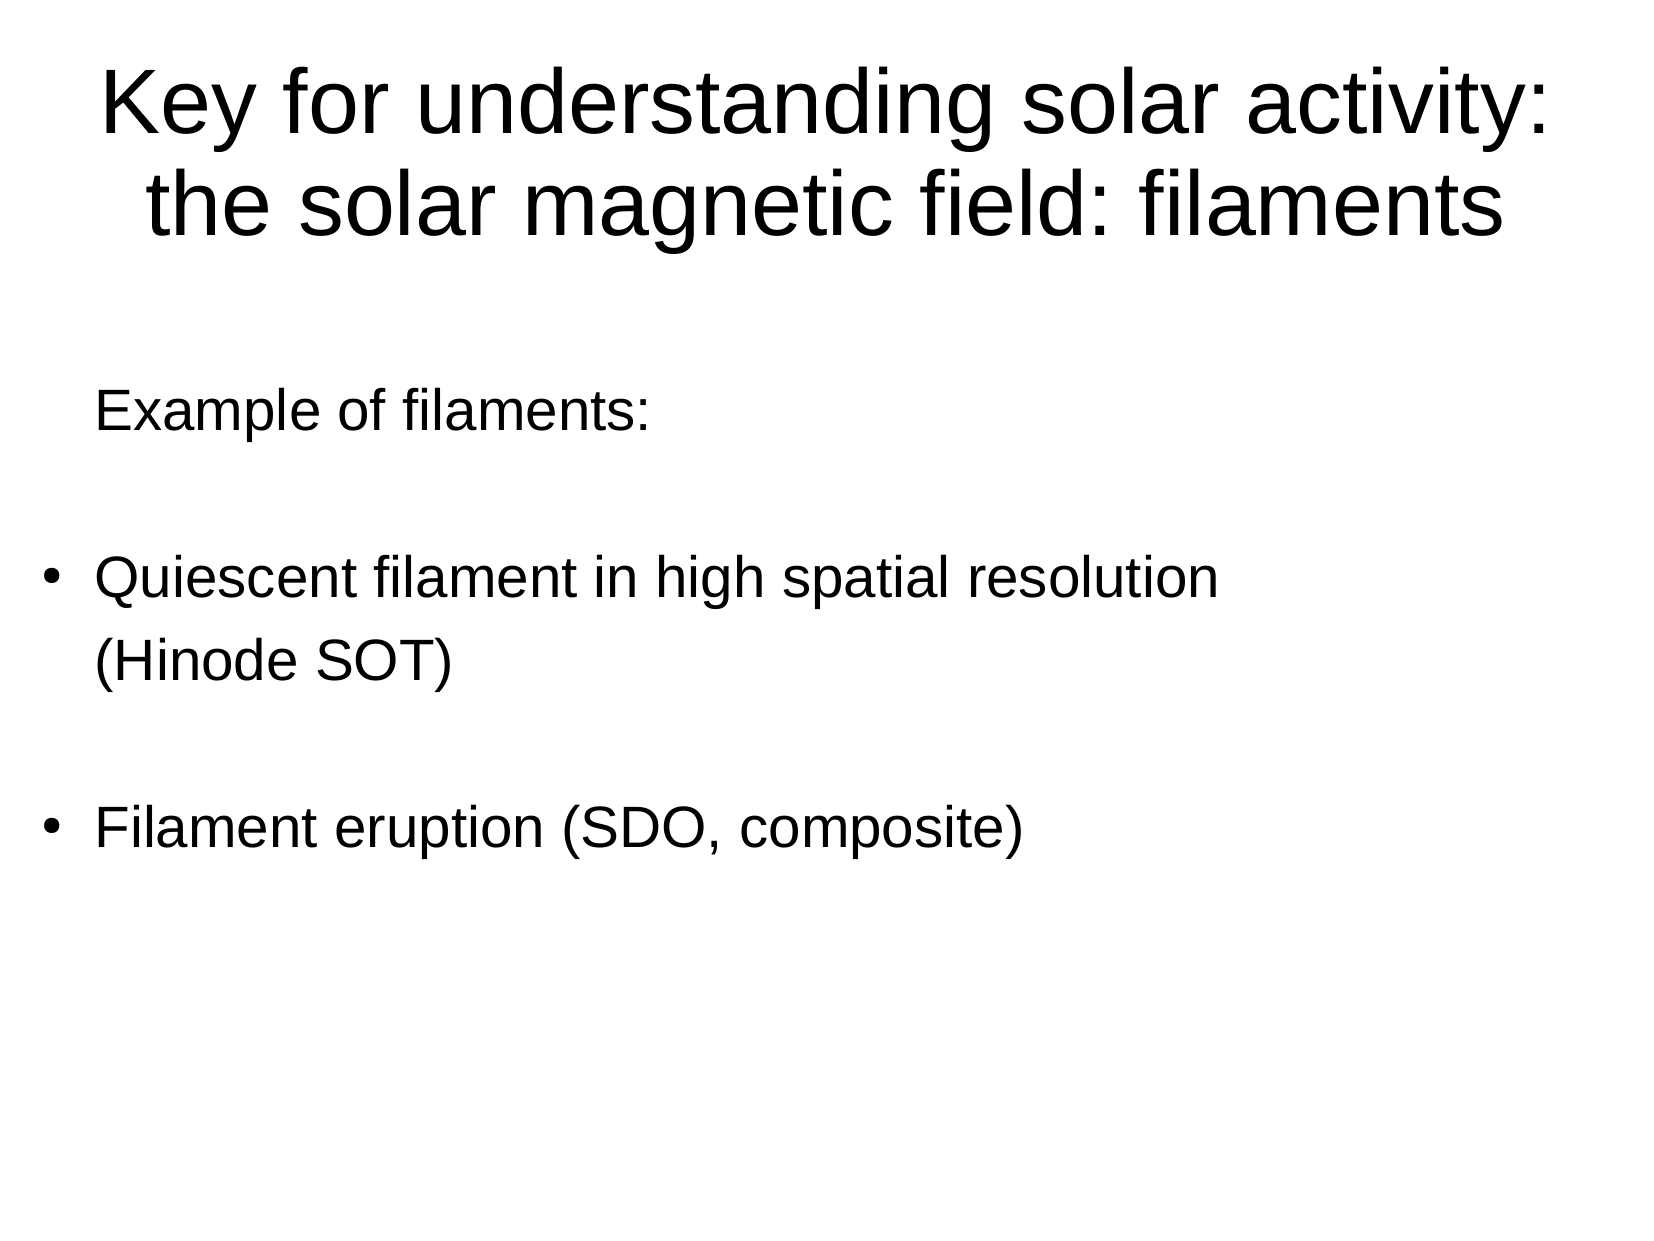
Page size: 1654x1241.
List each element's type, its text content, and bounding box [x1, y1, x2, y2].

title Key for understanding solar activity: the solar magnetic field: filaments [82, 49, 1571, 257]
list Example of filaments: Quiescent filament in high spatial resolution (Hinode SOT) Filament eruption (SDO, composite) [23, 377, 1583, 886]
